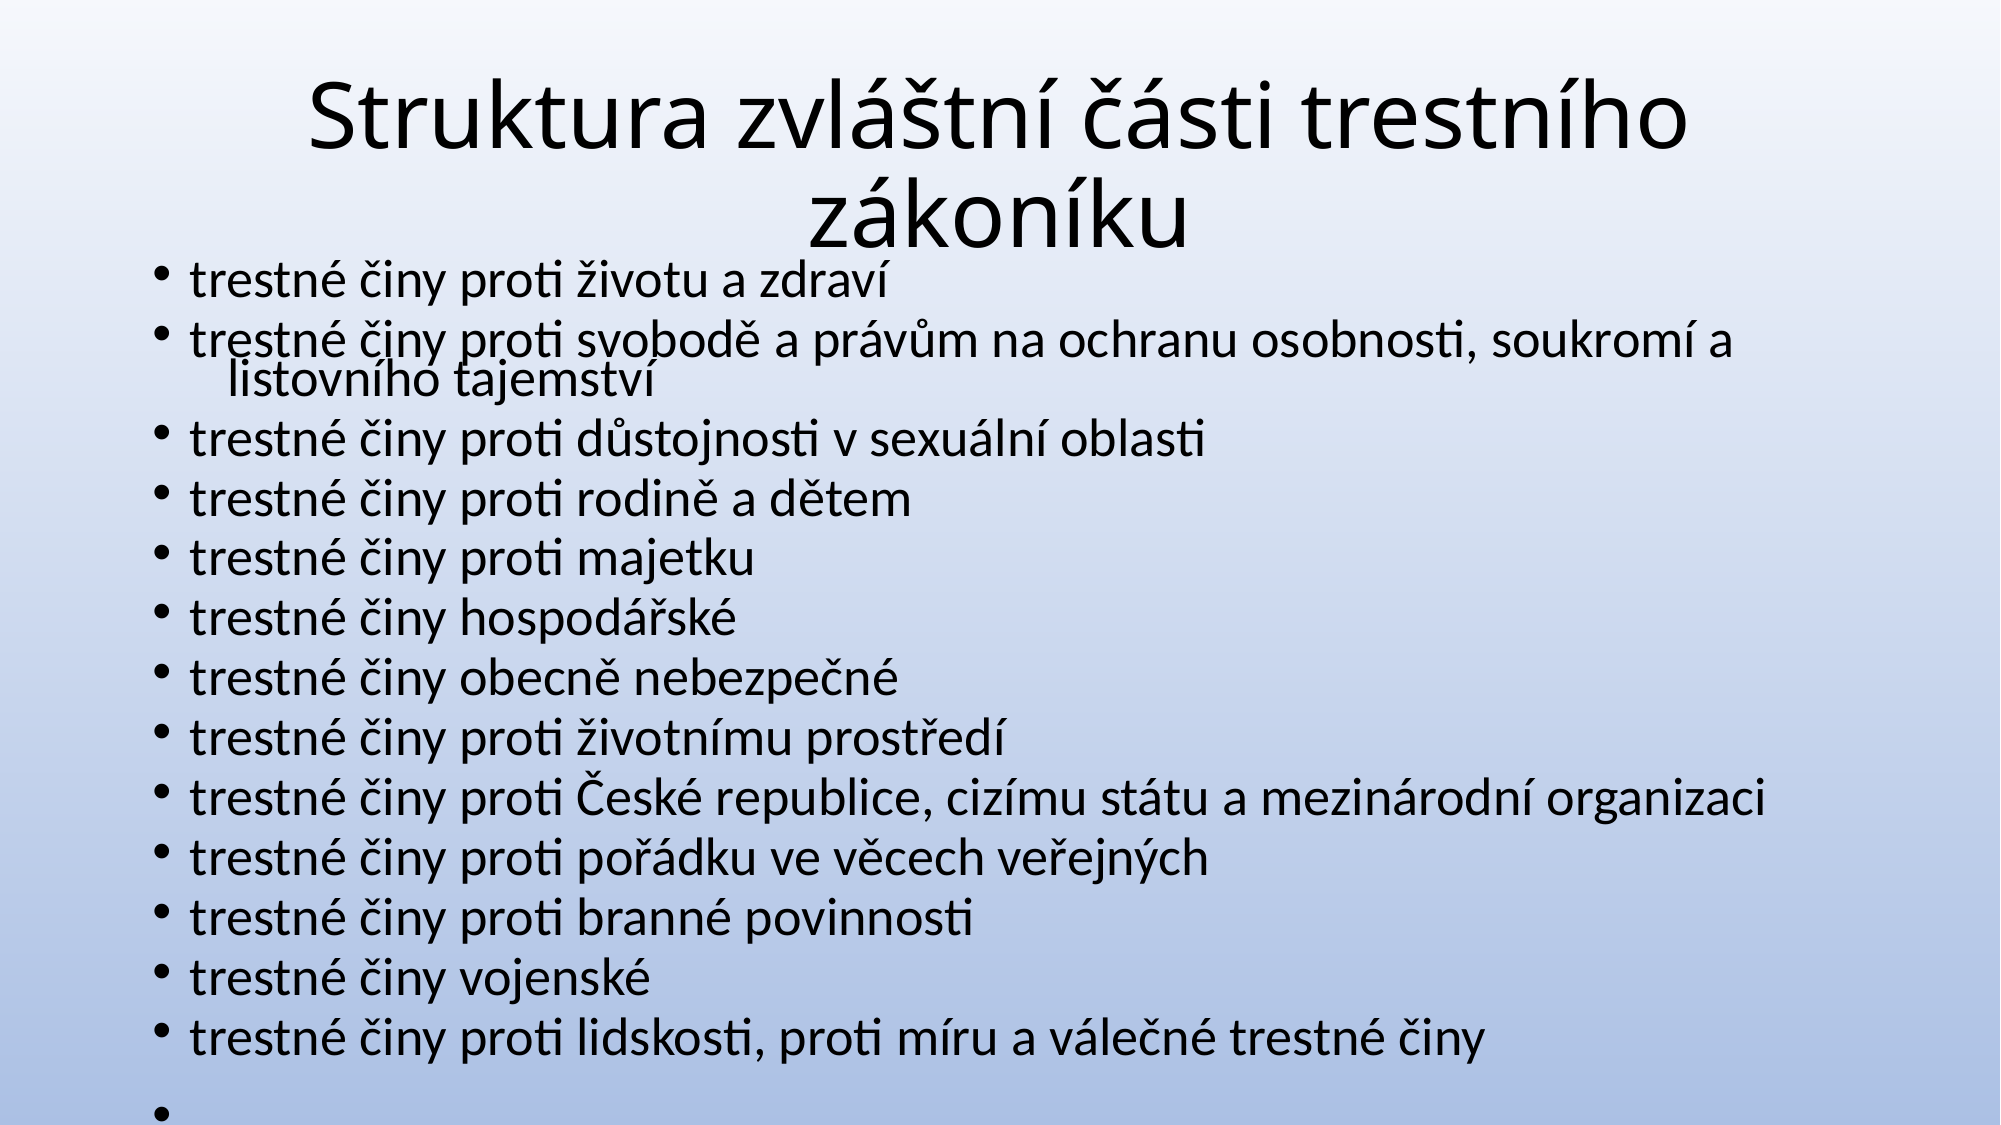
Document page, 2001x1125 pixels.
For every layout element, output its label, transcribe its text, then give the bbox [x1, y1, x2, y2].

list trestné činy proti životu a zdraví trestné činy proti svobodě a právům na ochranu osobnosti, soukromí a listovního tajemství trestné činy proti důstojnosti v sexuální oblasti trestné činy proti rodině a dětem trestné činy proti majetku trestné činy hospodářské trestné činy obecně nebezpečné trestné činy proti životnímu prostředí trestné činy proti České republice, cizímu státu a mezinárodní organizaci trestné činy proti pořádku ve věcech veřejných trestné činy proti branné povinnosti trestné činy vojenské trestné činy proti lidskosti, proti míru a válečné trestné činy [137, 258, 1863, 1092]
title Struktura zvláštní části trestního zákoníku [137, 59, 1863, 258]
